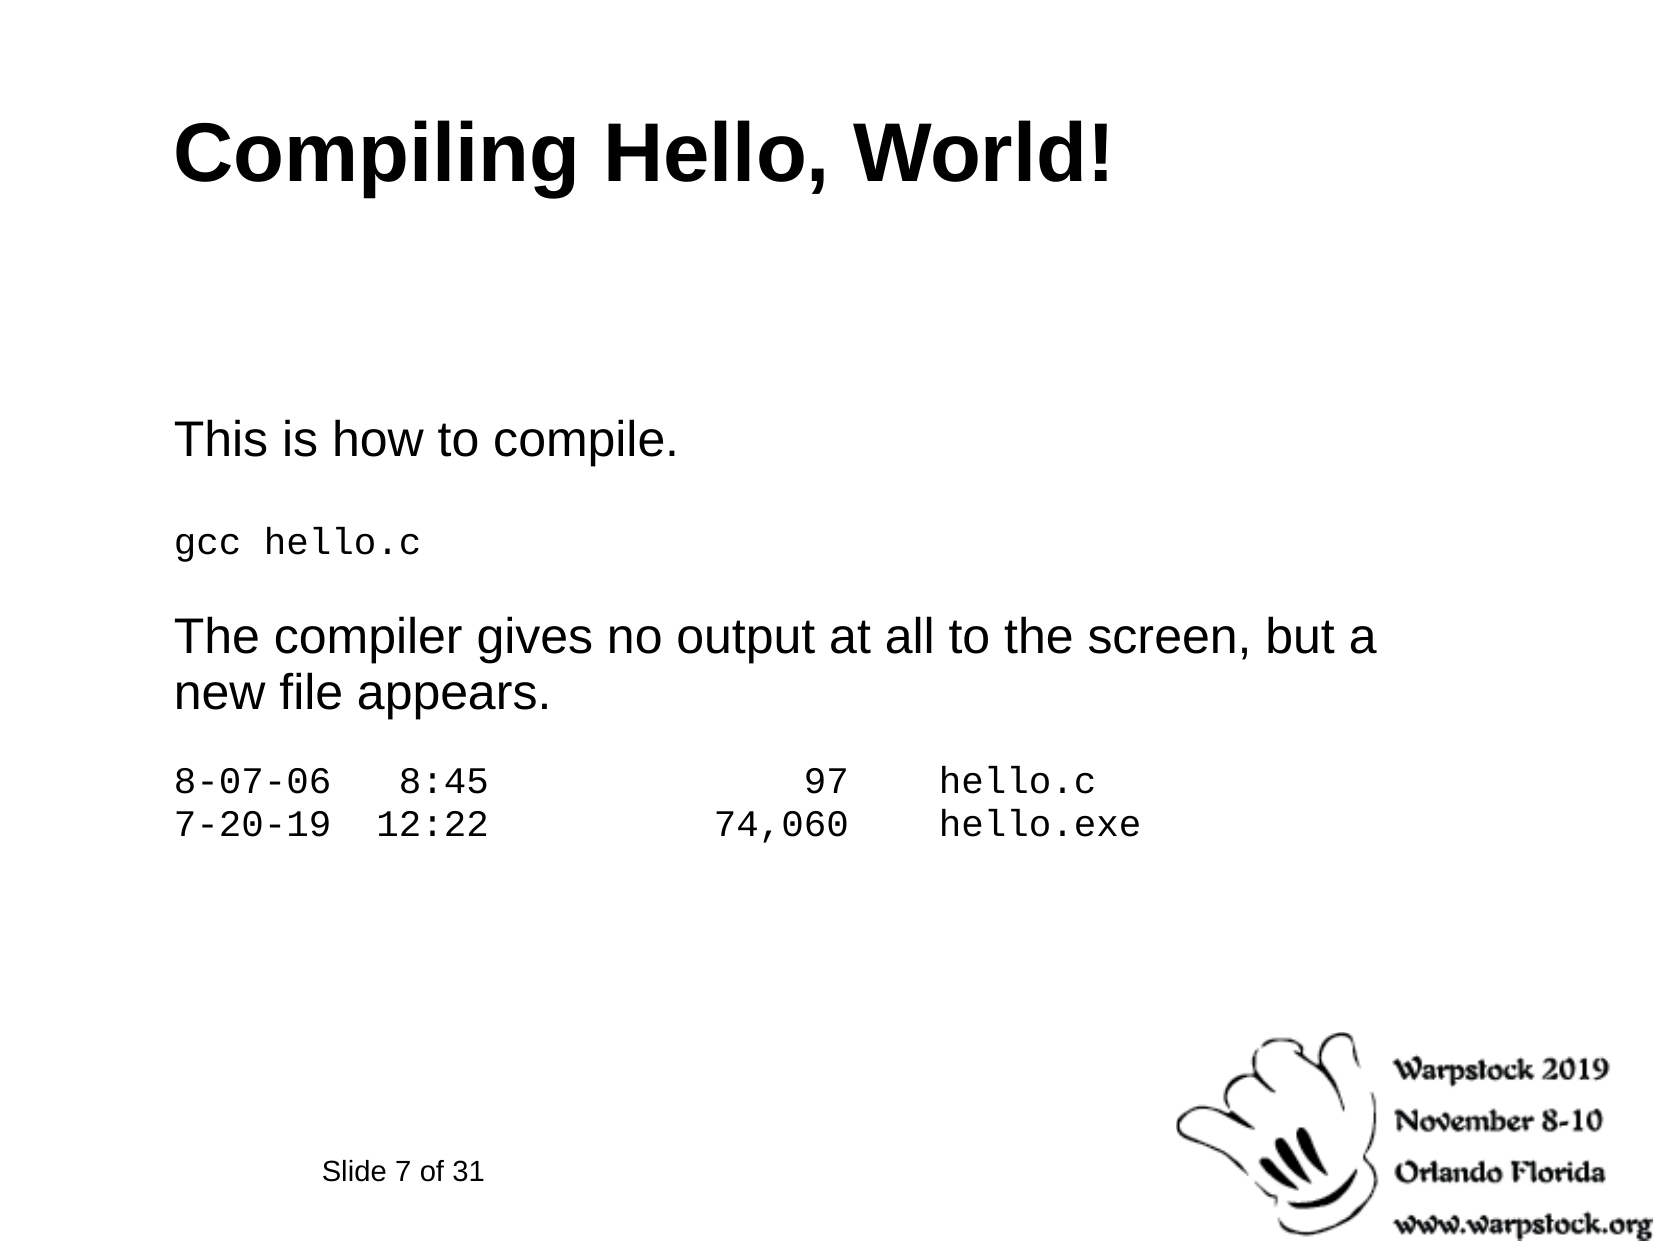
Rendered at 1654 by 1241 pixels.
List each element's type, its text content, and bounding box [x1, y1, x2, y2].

picture [1176, 1032, 1654, 1241]
title Compiling Hello, World! [173, 49, 1420, 257]
subtitle This is how to compile. gcc hello.c The compiler gives no output at all to the screen, but a new file appears. 8-07-06 8:45 97 hello.c 7-20-19 12:22 74,060 hello.exe [173, 297, 1420, 1004]
